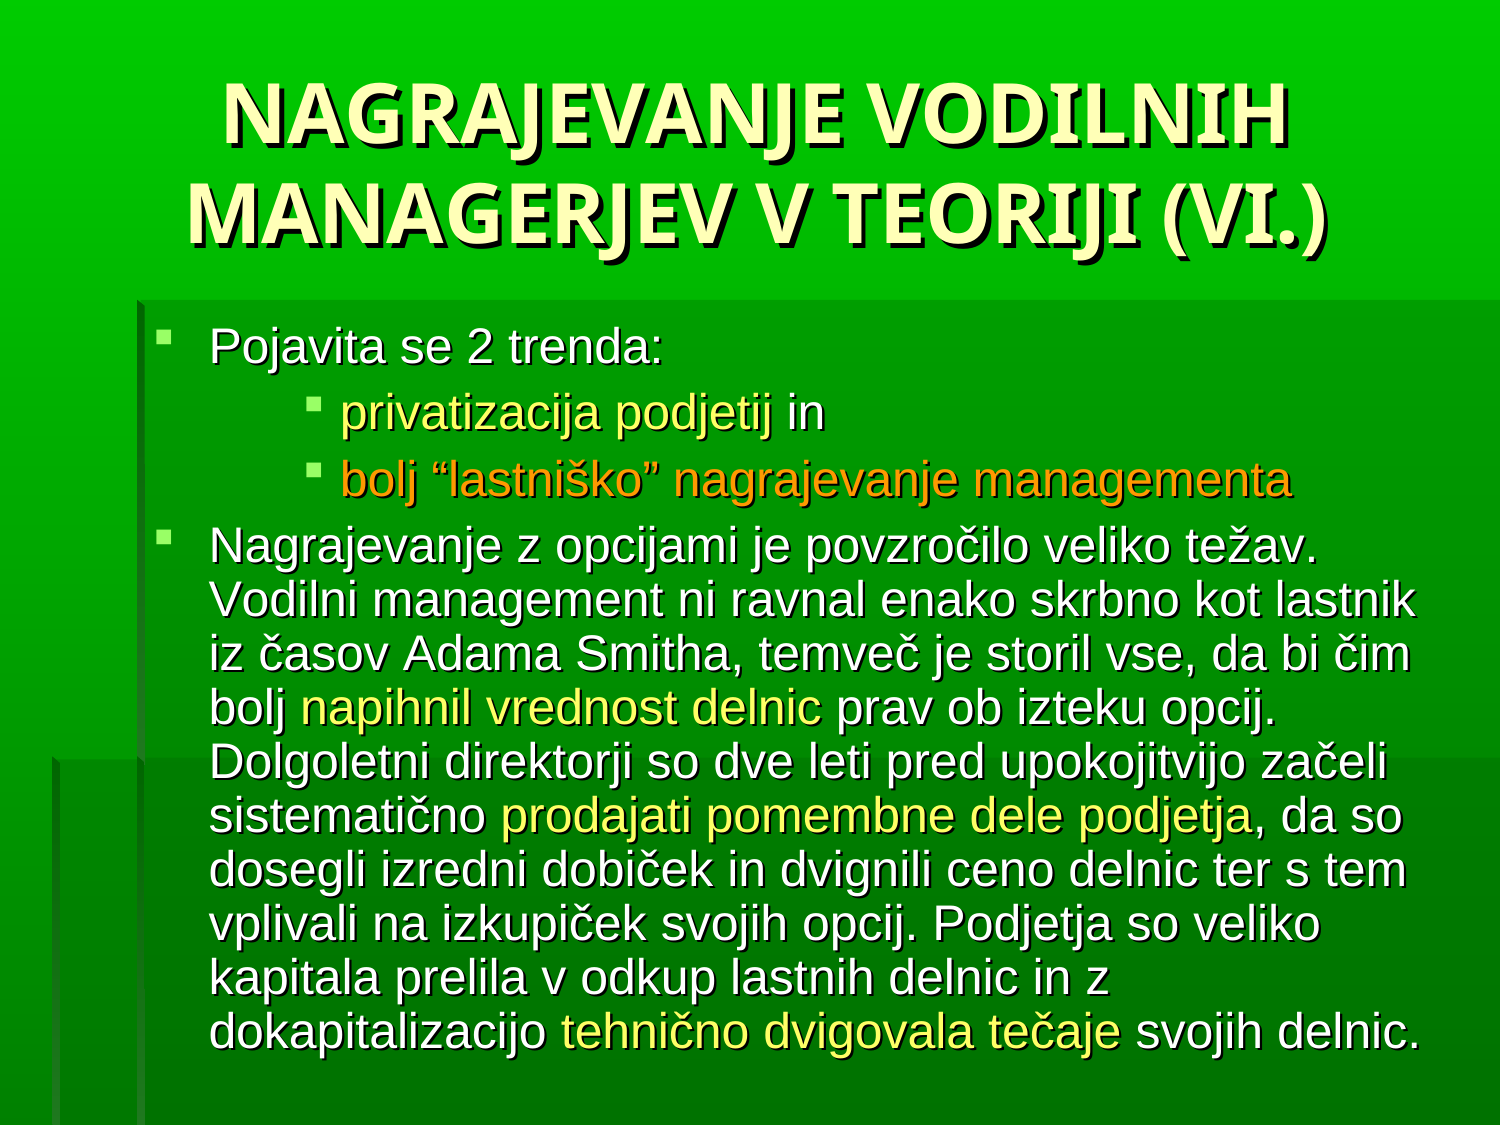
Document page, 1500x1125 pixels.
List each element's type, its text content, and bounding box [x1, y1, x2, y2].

list Pojavita se 2 trenda: privatizacija podjetij in bolj “lastniško” nagrajevanje managementa Nagrajevanje z opcijami je povzročilo veliko težav. Vodilni management ni ravnal enako skrbno kot lastnik iz časov Adama Smitha, temveč je storil vse, da bi čim bolj napihnil vrednost delnic prav ob izteku opcij. Dolgoletni direktorji so dve leti pred upokojitvijo začeli sistematično prodajati pomembne dele podjetja, da so dosegli izredni dobiček in dvignili ceno delnic ter s tem vplivali na izkupiček svojih opcij. Podjetja so veliko kapitala prelila v odkup lastnih delnic in z dokapitalizacijo tehnično dvigovala tečaje svojih delnic. [137, 312, 1451, 1125]
text_box NAGRAJEVANJE VODILNIH MANAGERJEV V TEORIJI (VI.) [53, 42, 1459, 278]
